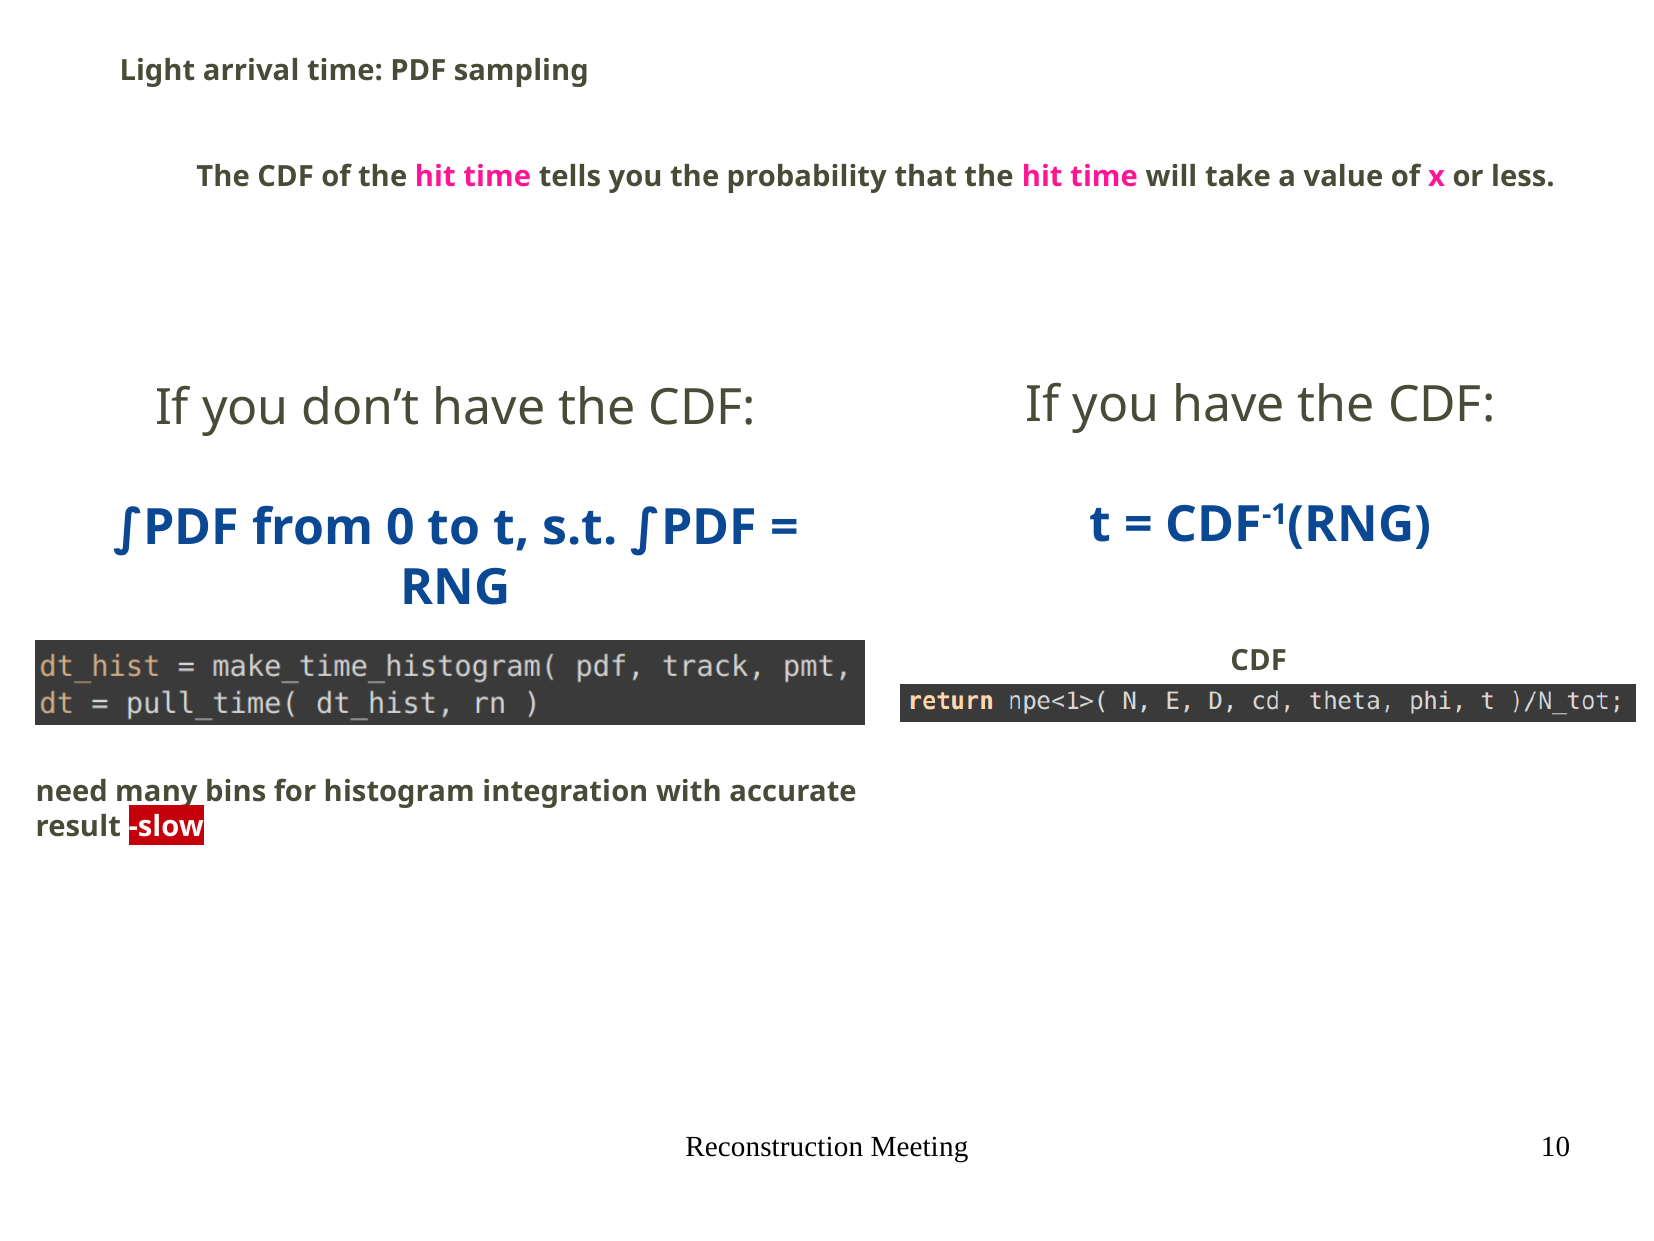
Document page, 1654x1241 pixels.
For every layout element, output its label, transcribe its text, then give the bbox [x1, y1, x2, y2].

text_box CDF [1212, 628, 1317, 685]
text_box need many bins for histogram integration with accurate result -slow [20, 765, 876, 850]
text_box If you don’t have the CDF: ∫PDF from 0 to t, s.t. ∫PDF = RNG [65, 367, 846, 622]
text_box Light arrival time: PDF sampling [104, 43, 794, 94]
picture [900, 684, 1636, 722]
picture [35, 640, 865, 725]
text_box If you have the CDF: t = CDF-1(RNG) [990, 363, 1531, 559]
text_box The CDF of the hit time tells you the probability that the hit time will take a value of x or less. [181, 150, 1622, 270]
